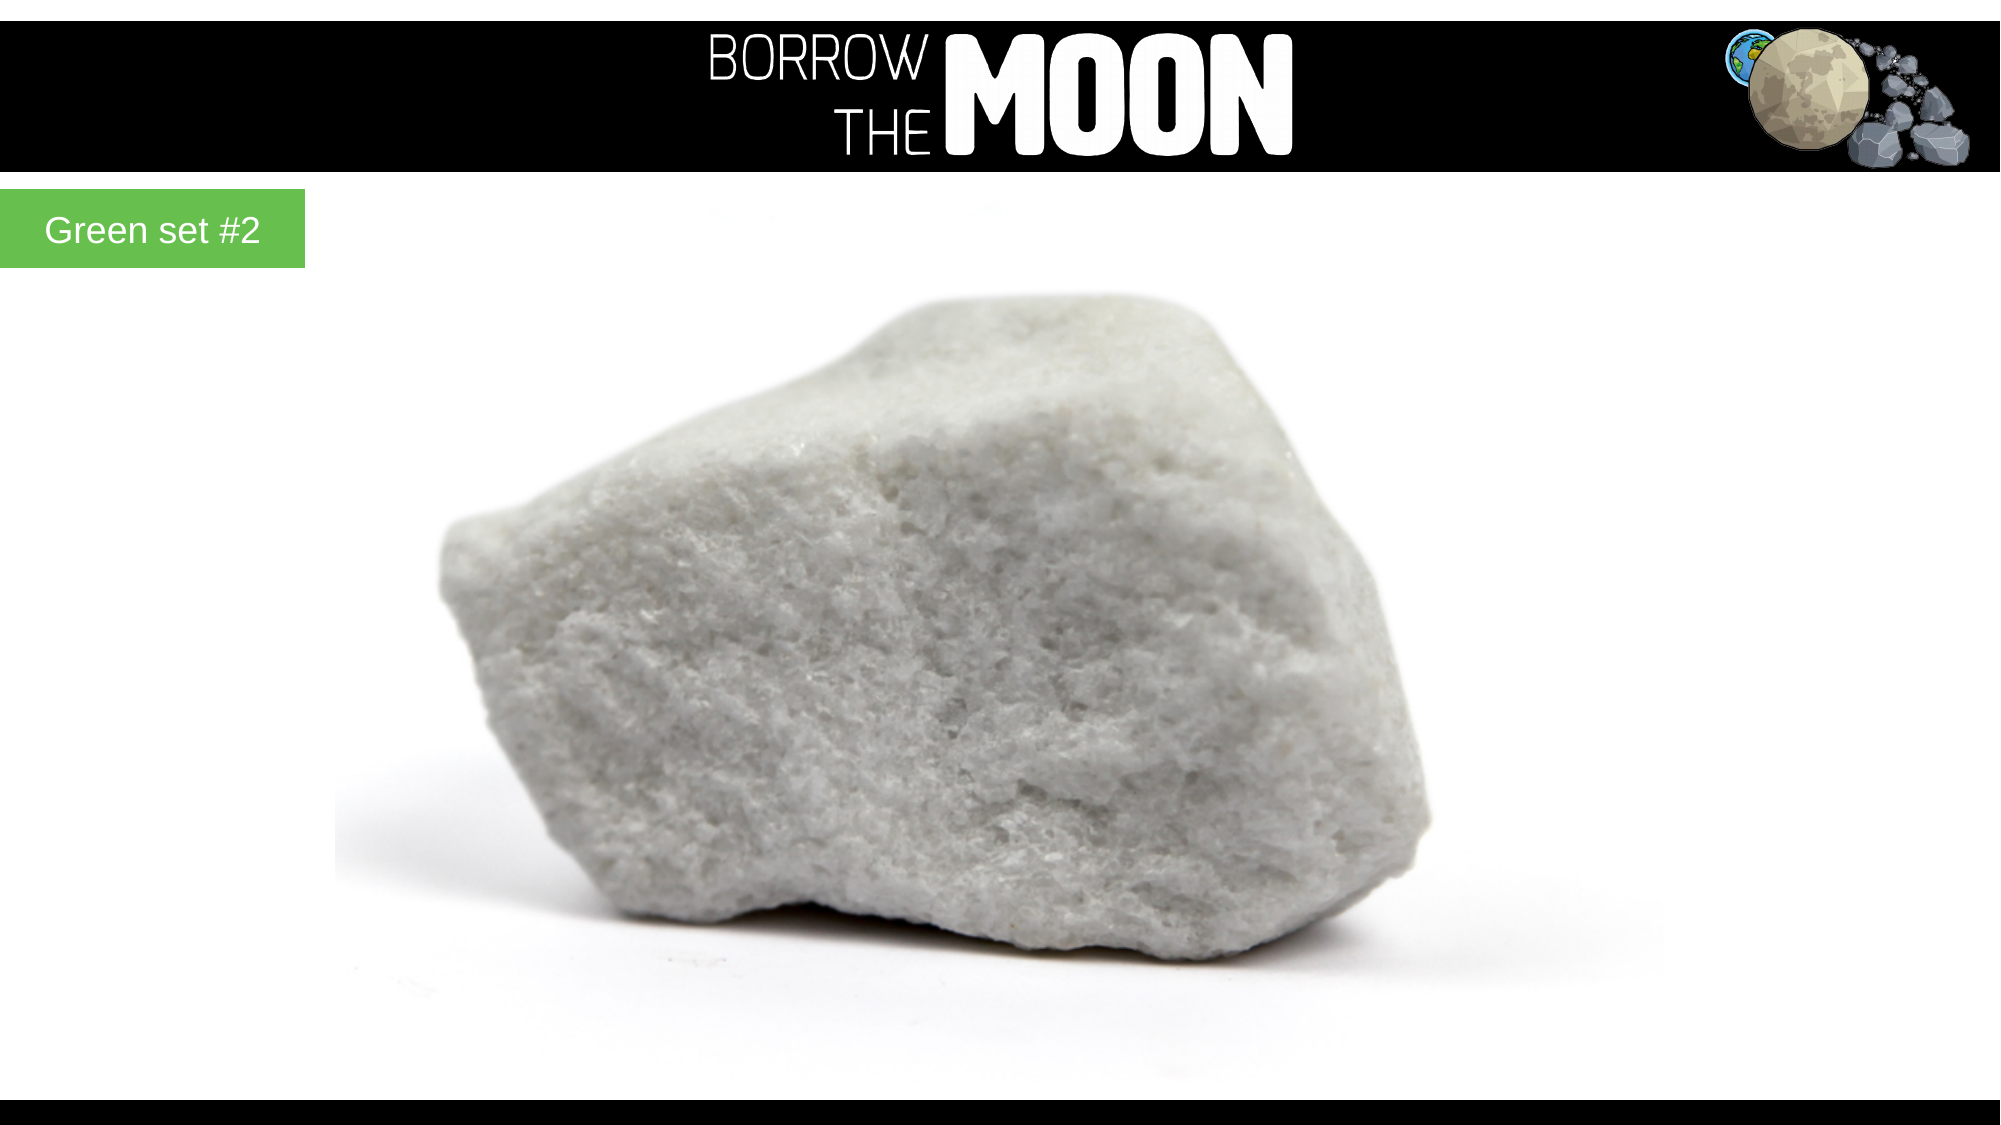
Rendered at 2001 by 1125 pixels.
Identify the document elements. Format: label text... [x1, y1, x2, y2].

picture [335, 197, 1665, 1084]
text_box Green set #2 [0, 189, 305, 268]
